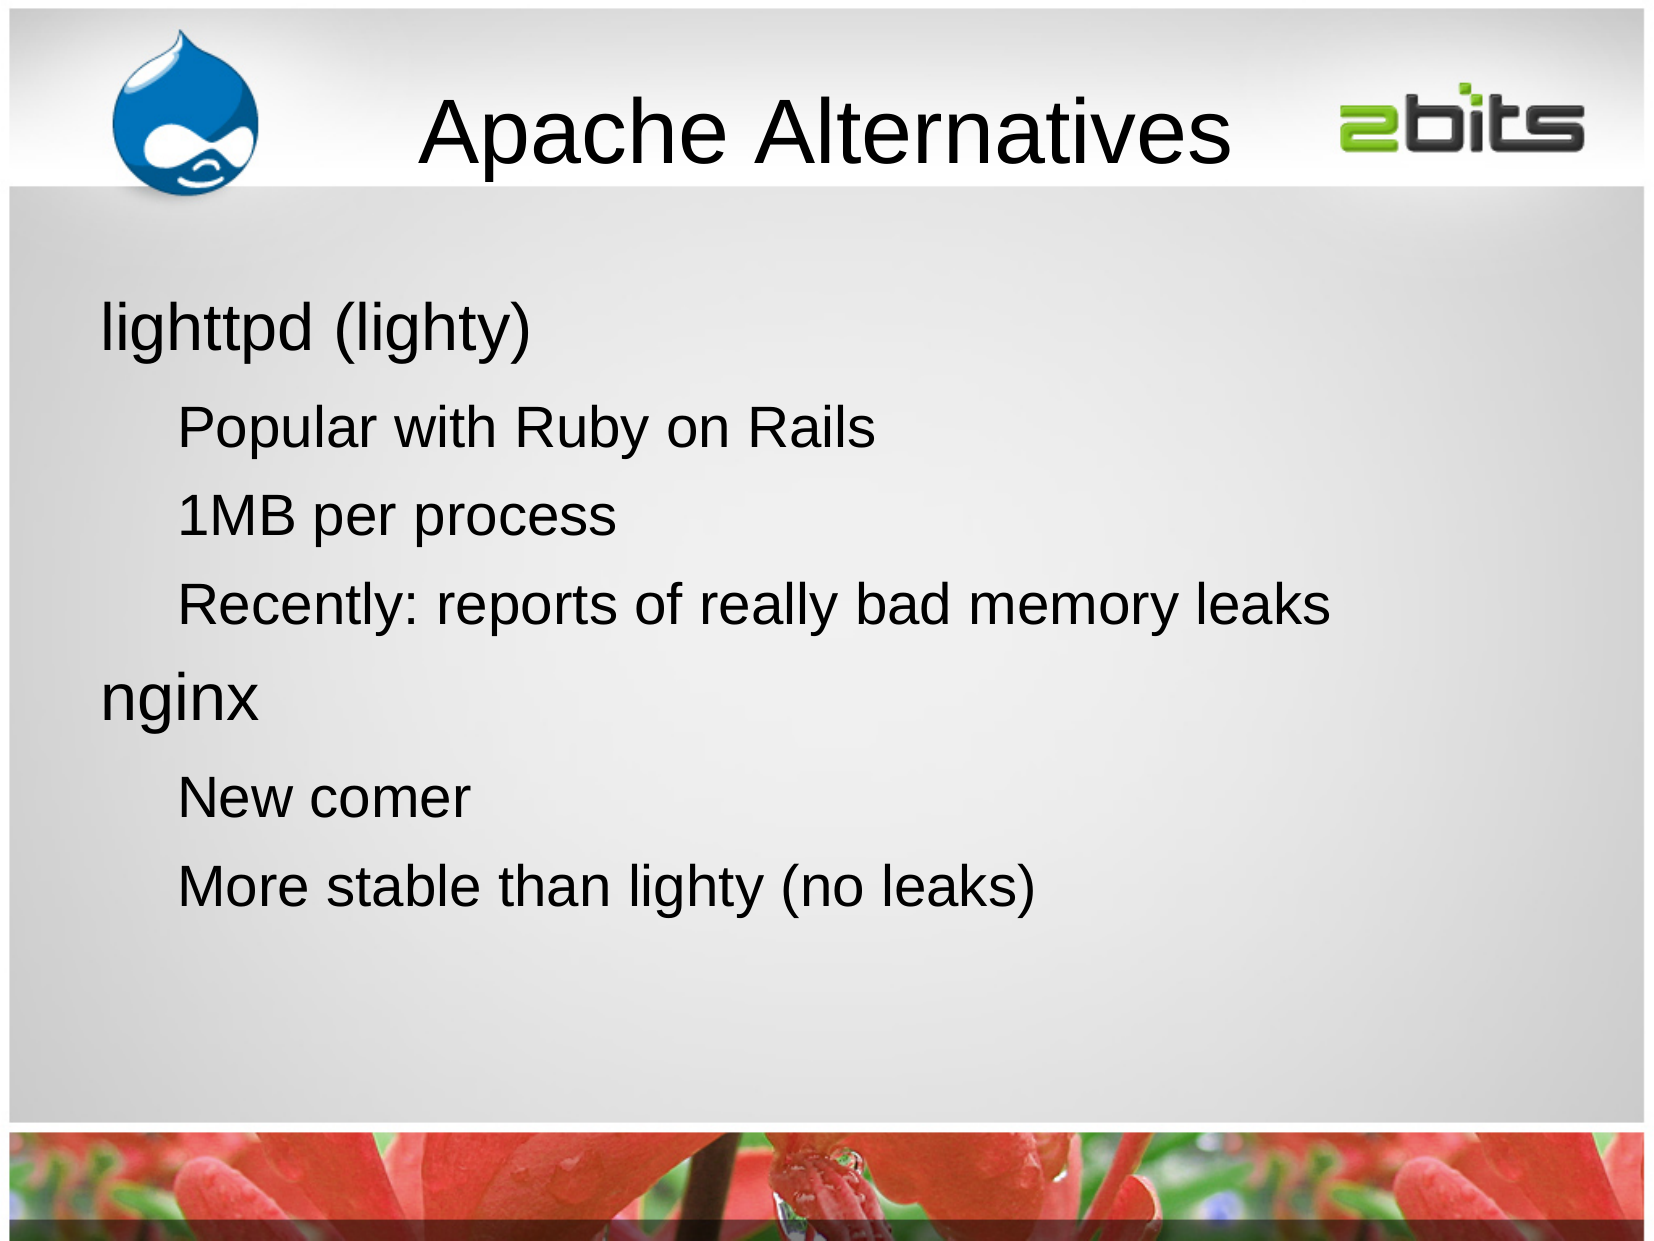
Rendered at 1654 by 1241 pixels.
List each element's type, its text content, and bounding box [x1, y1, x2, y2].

list lighttpd (lighty) Popular with Ruby on Rails 1MB per process Recently: reports of really bad memory leaks nginx New comer More stable than lighty (no leaks) [82, 290, 1571, 1094]
title Apache Alternatives [82, 56, 1571, 207]
picture [0, 0, 1654, 1241]
